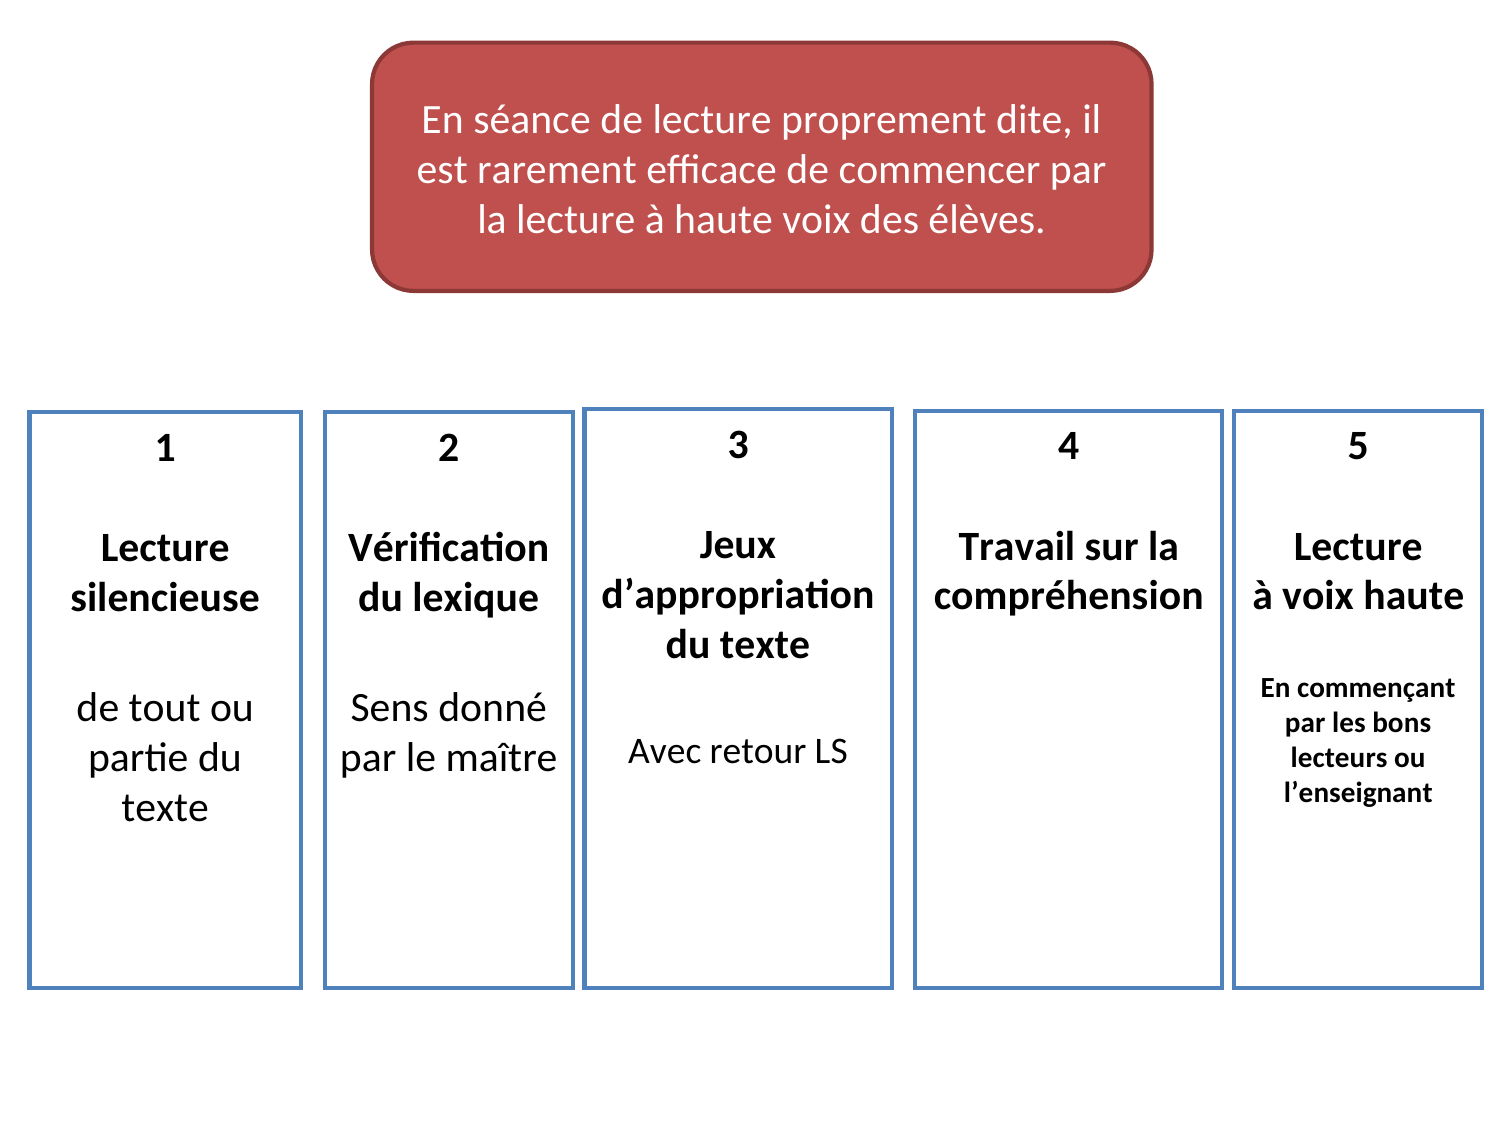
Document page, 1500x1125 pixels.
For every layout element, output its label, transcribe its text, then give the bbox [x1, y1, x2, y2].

text_box En séance de lecture proprement dite, il est rarement efficace de commencer par la lecture à haute voix des élèves. [372, 42, 1152, 291]
text_box 2 Vérification du lexique Sens donné par le maître [324, 411, 573, 988]
text_box 3 Jeux d’appropriation du texte Avec retour LS [584, 408, 892, 988]
text_box 4 Travail sur la compréhension [915, 410, 1223, 988]
text_box 1 Lecture silencieuse de tout ou partie du texte [29, 411, 302, 988]
text_box 5 Lecture à voix haute En commençant par les bons lecteurs ou l’enseignant [1234, 410, 1483, 988]
